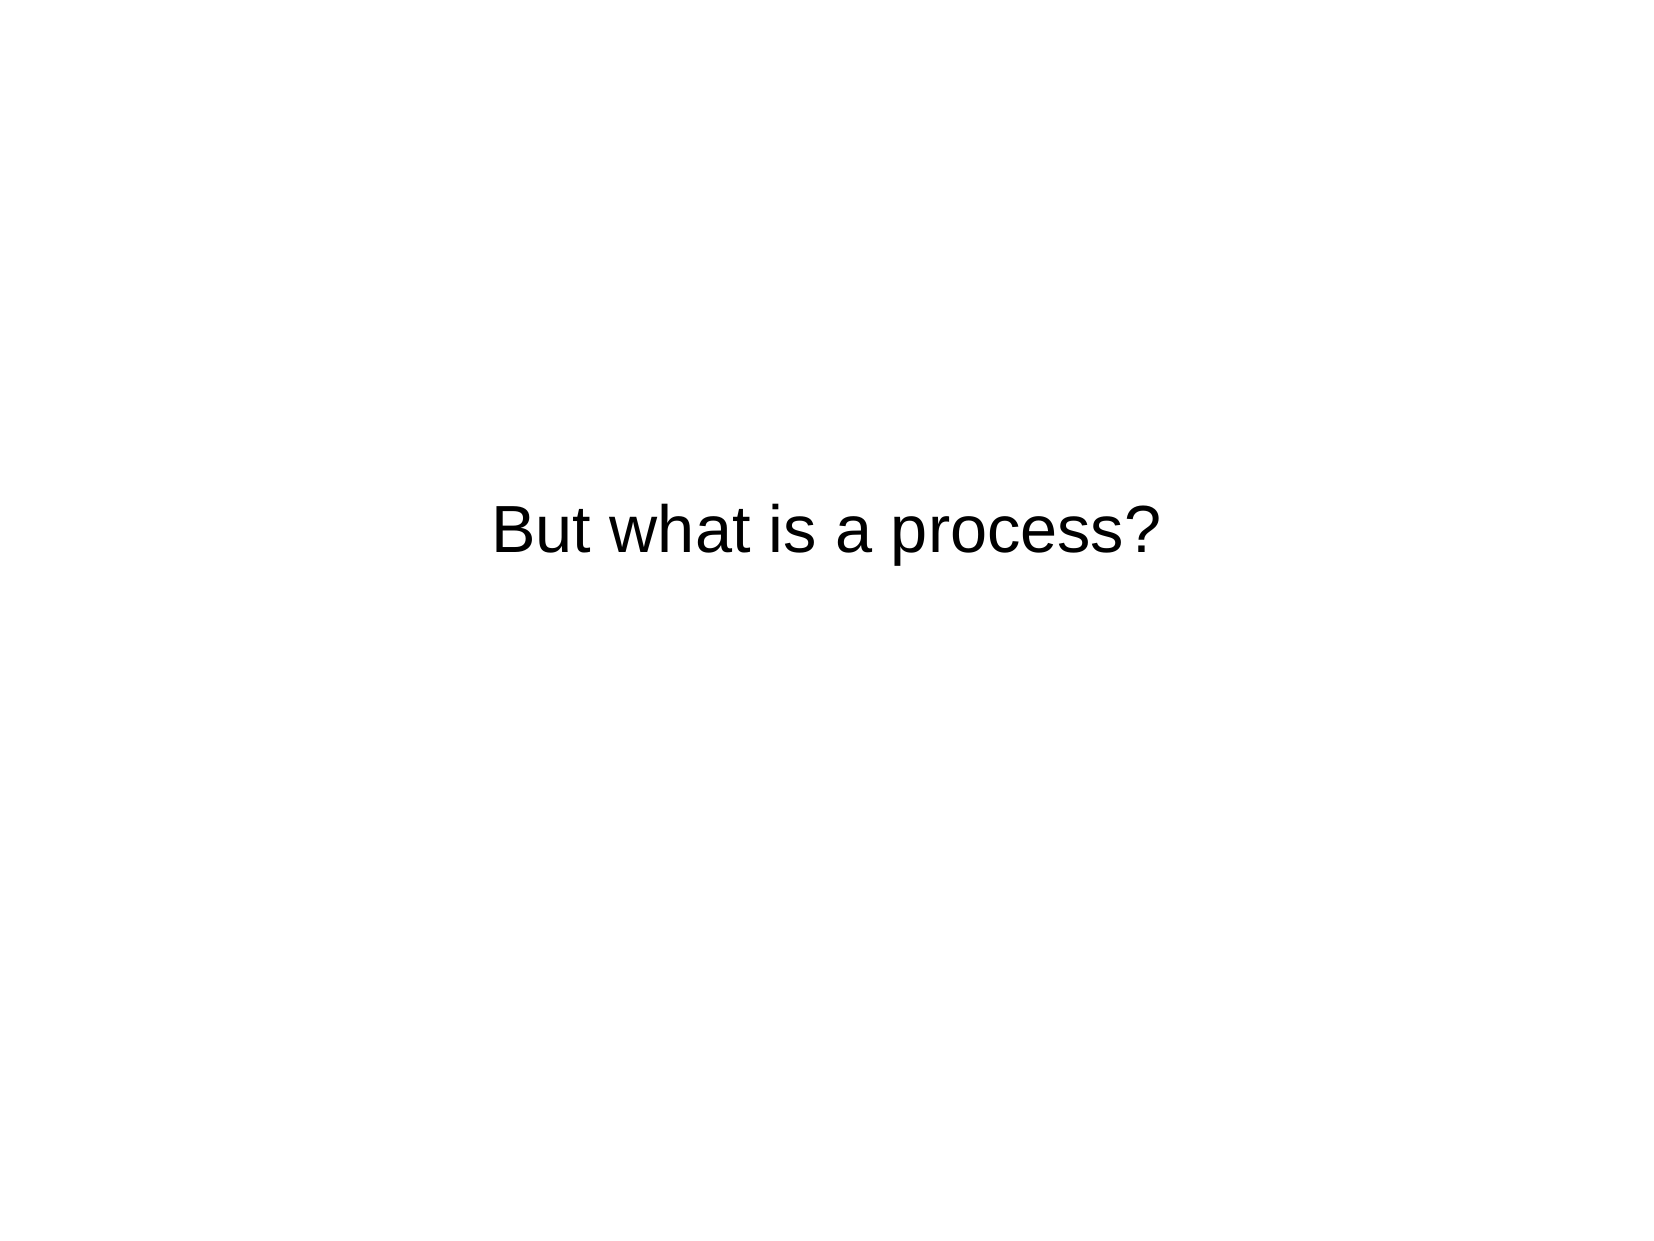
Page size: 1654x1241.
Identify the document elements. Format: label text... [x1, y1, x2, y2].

subtitle But what is a process? [82, 49, 1571, 1010]
